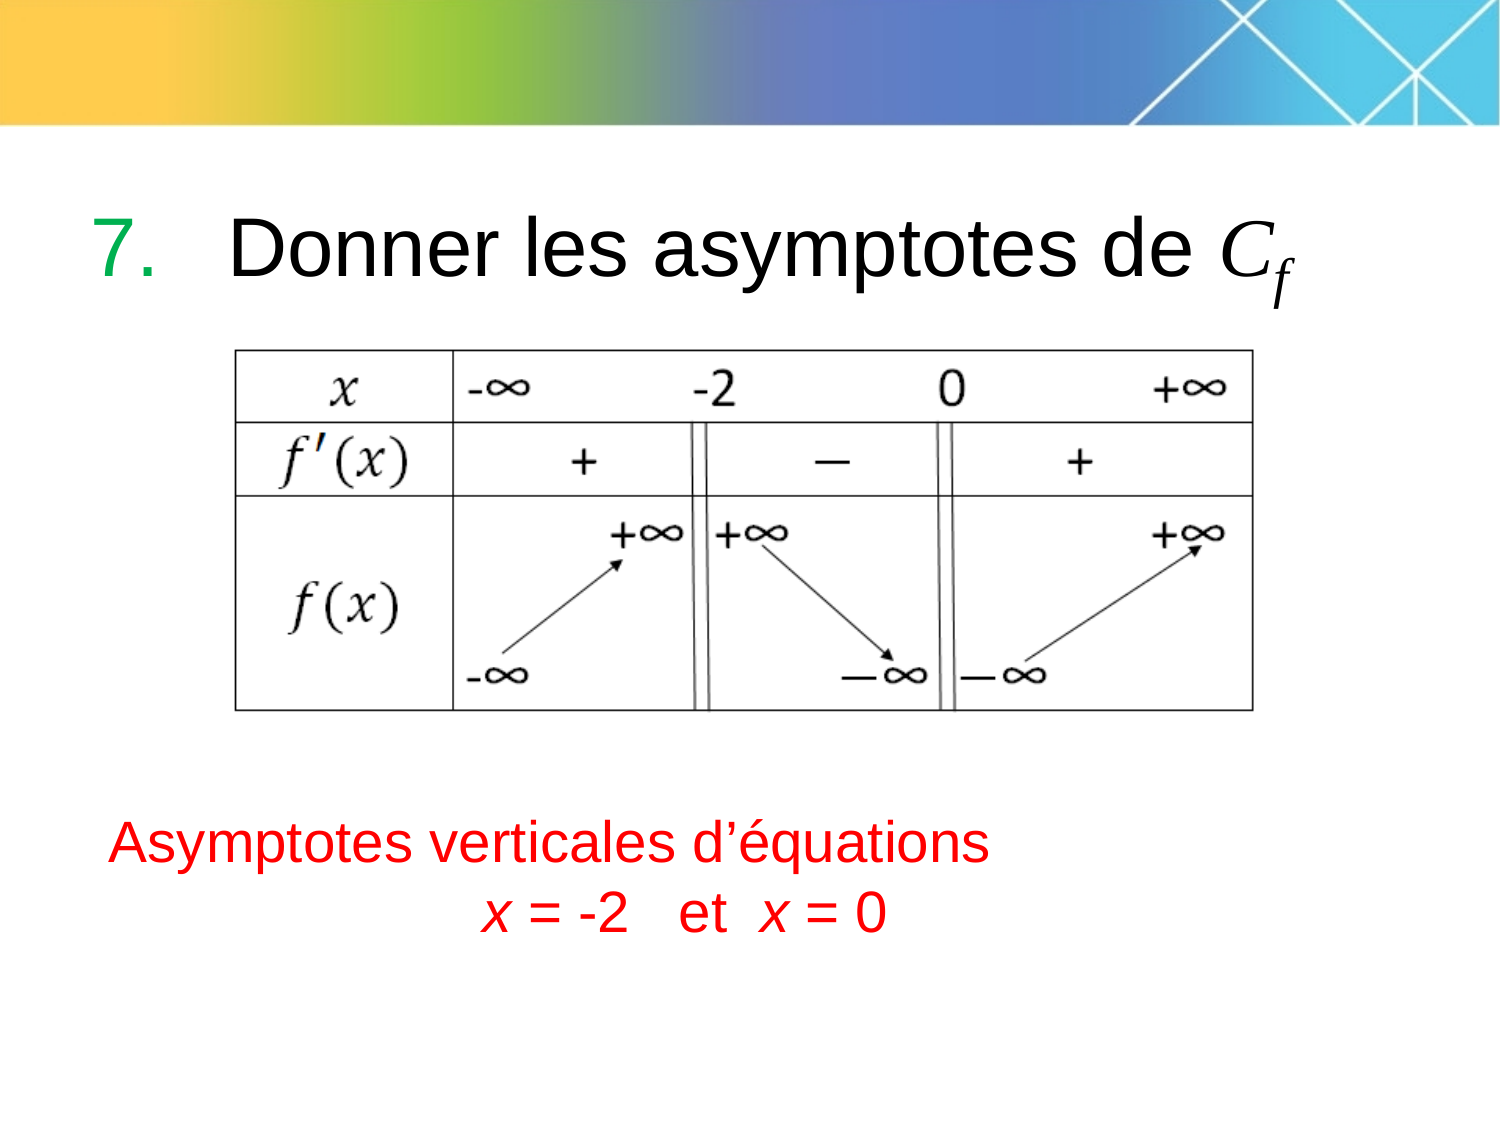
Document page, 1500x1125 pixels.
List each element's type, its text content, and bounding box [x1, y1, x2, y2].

text_box Donner les asymptotes de Cf [75, 164, 1500, 338]
picture [210, 328, 1271, 727]
picture [0, 0, 1500, 127]
text_box Asymptotes verticales d’équations x = -2 et x = 0 [93, 796, 1383, 952]
